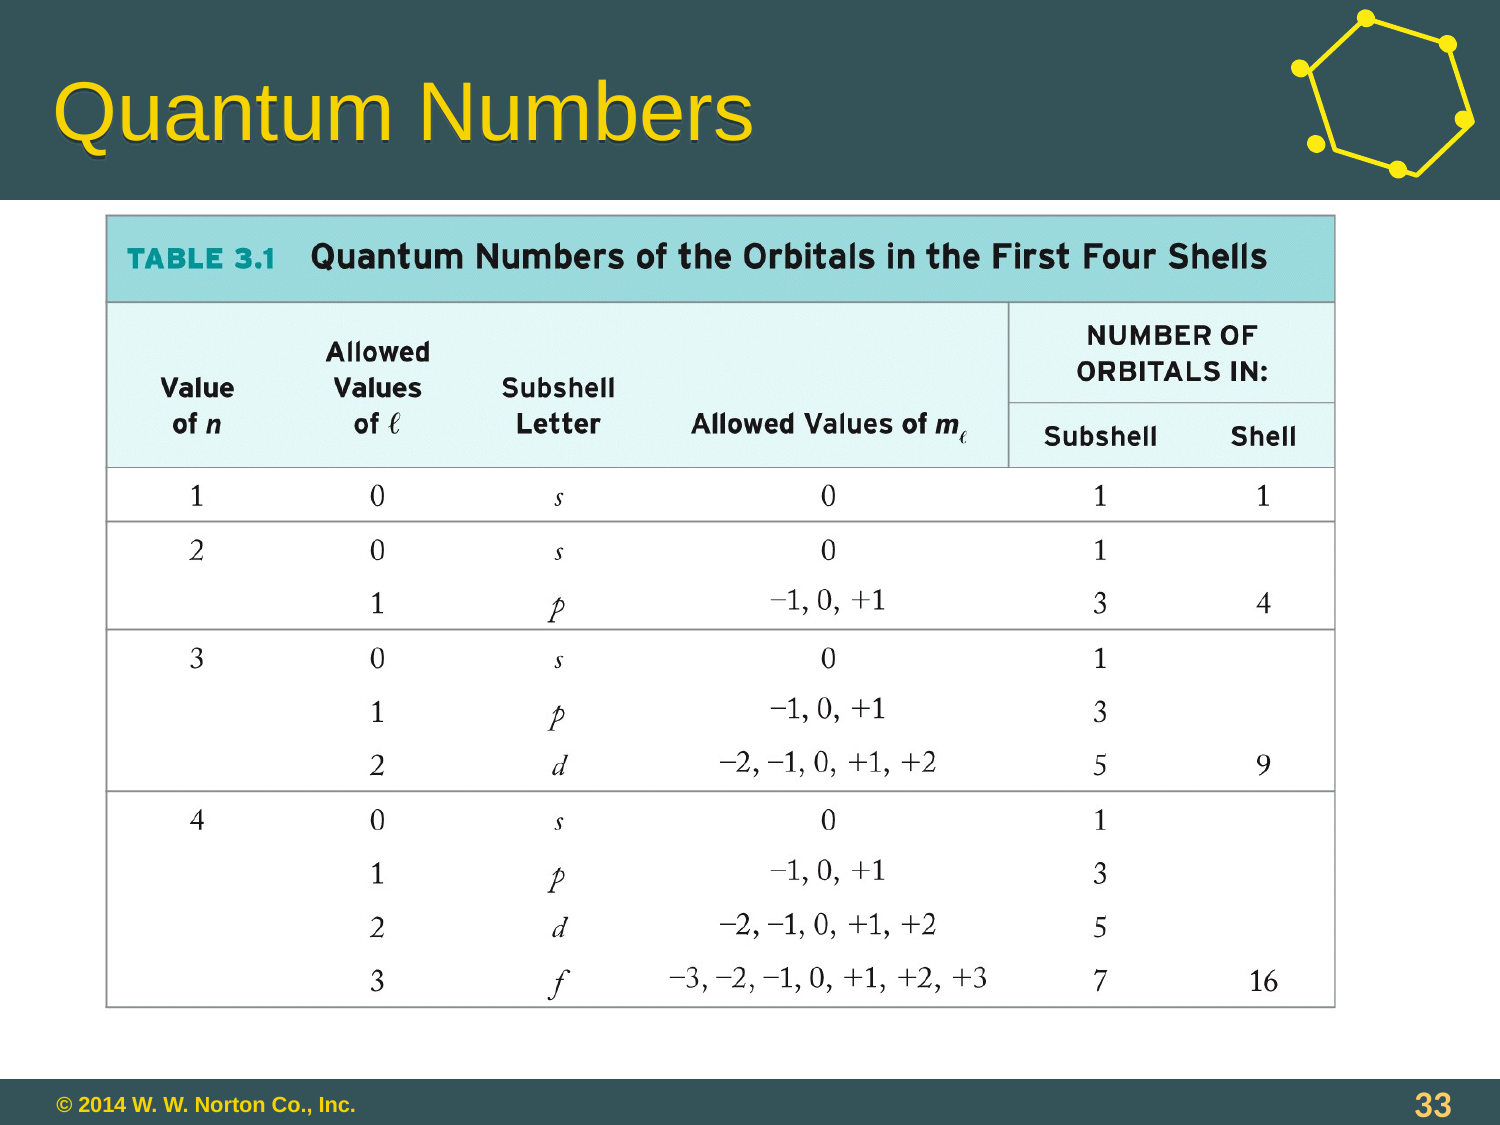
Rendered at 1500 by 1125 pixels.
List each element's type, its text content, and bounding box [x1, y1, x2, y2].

title Quantum Numbers [37, 19, 1118, 195]
slide_number <number> [1398, 1076, 1468, 1125]
picture [96, 205, 1344, 1018]
